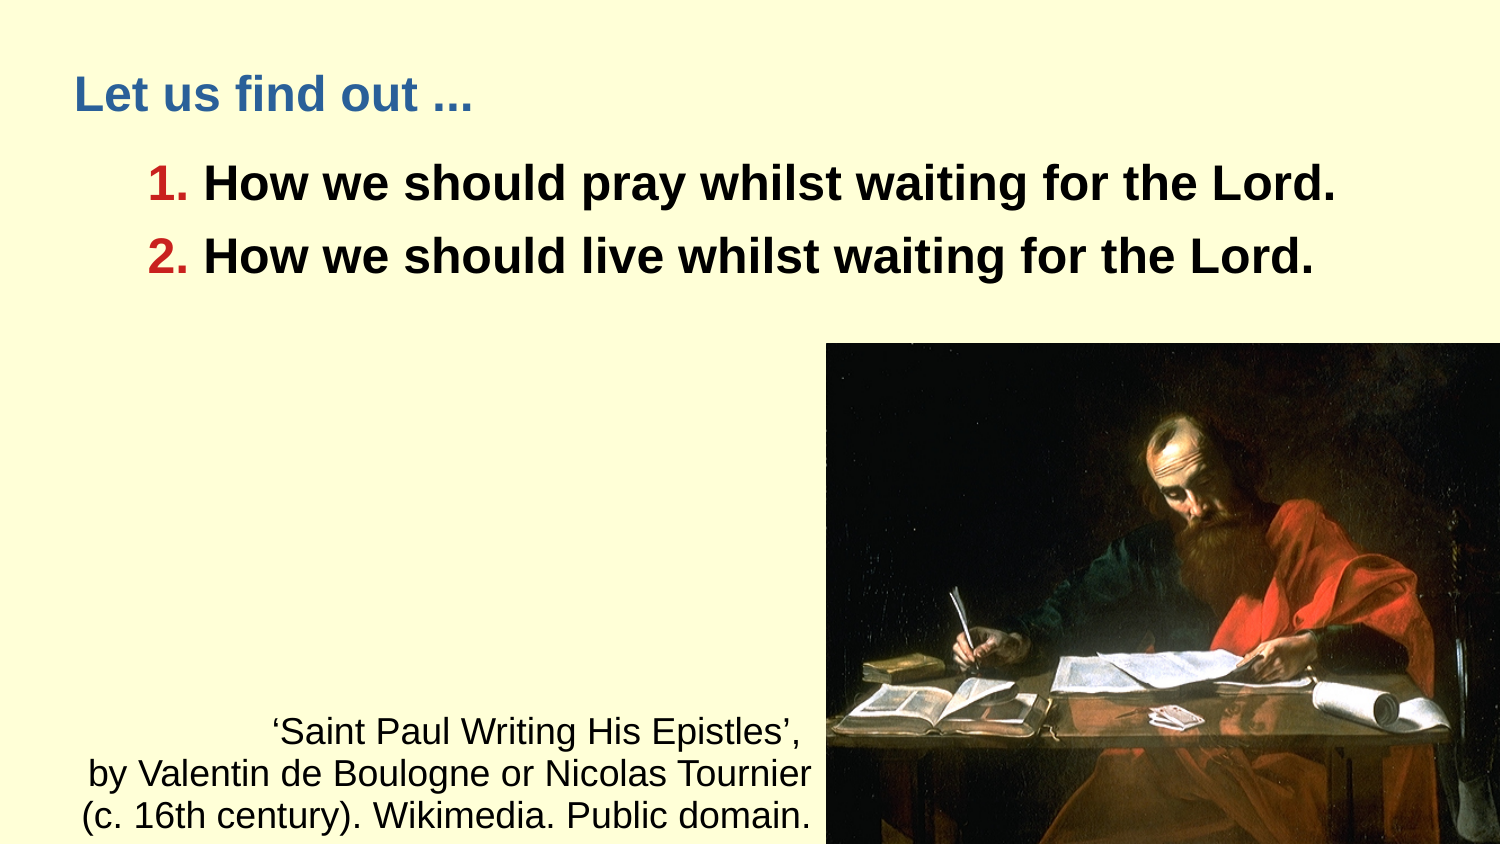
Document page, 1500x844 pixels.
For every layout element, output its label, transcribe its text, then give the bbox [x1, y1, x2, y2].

picture [826, 343, 1500, 844]
text_box 1. How we should pray whilst waiting for the Lord. 2. How we should live whilst waiting for the Lord. [59, 147, 1473, 296]
text_box ‘Saint Paul Writing His Epistles’, by Valentin de Boulogne or Nicolas Tournier (c. 16th century). Wikimedia. Public domain. [59, 703, 826, 844]
text_box Let us find out ... [59, 59, 1182, 130]
